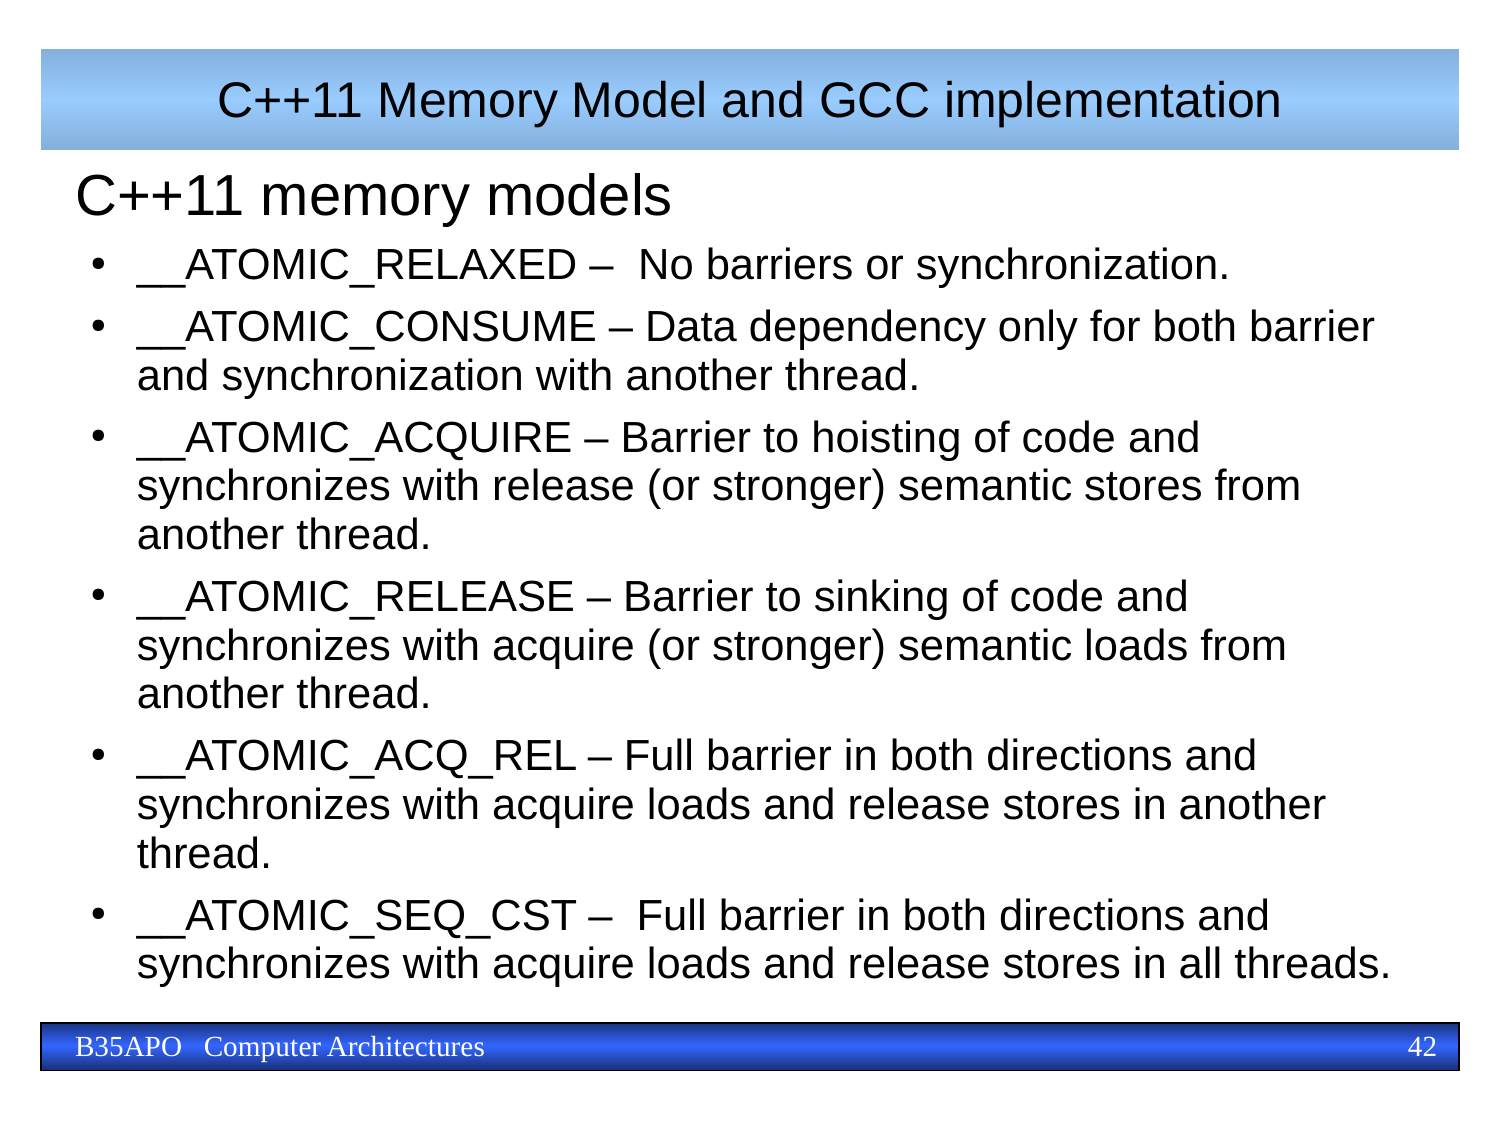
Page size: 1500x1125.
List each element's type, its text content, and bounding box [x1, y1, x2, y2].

title C++11 Memory Model and GCC implementation [41, 49, 1459, 150]
list C++11 memory models __ATOMIC_RELAXED – No barriers or synchronization. __ATOMIC_CONSUME – Data dependency only for both barrier and synchronization with another thread. __ATOMIC_ACQUIRE – Barrier to hoisting of code and synchronizes with release (or stronger) semantic stores from another thread. __ATOMIC_RELEASE – Barrier to sinking of code and synchronizes with acquire (or stronger) semantic loads from another thread. __ATOMIC_ACQ_REL – Full barrier in both directions and synchronizes with acquire loads and release stores in another thread. __ATOMIC_SEQ_CST – Full barrier in both directions and synchronizes with acquire loads and release stores in all threads. [75, 162, 1426, 1003]
